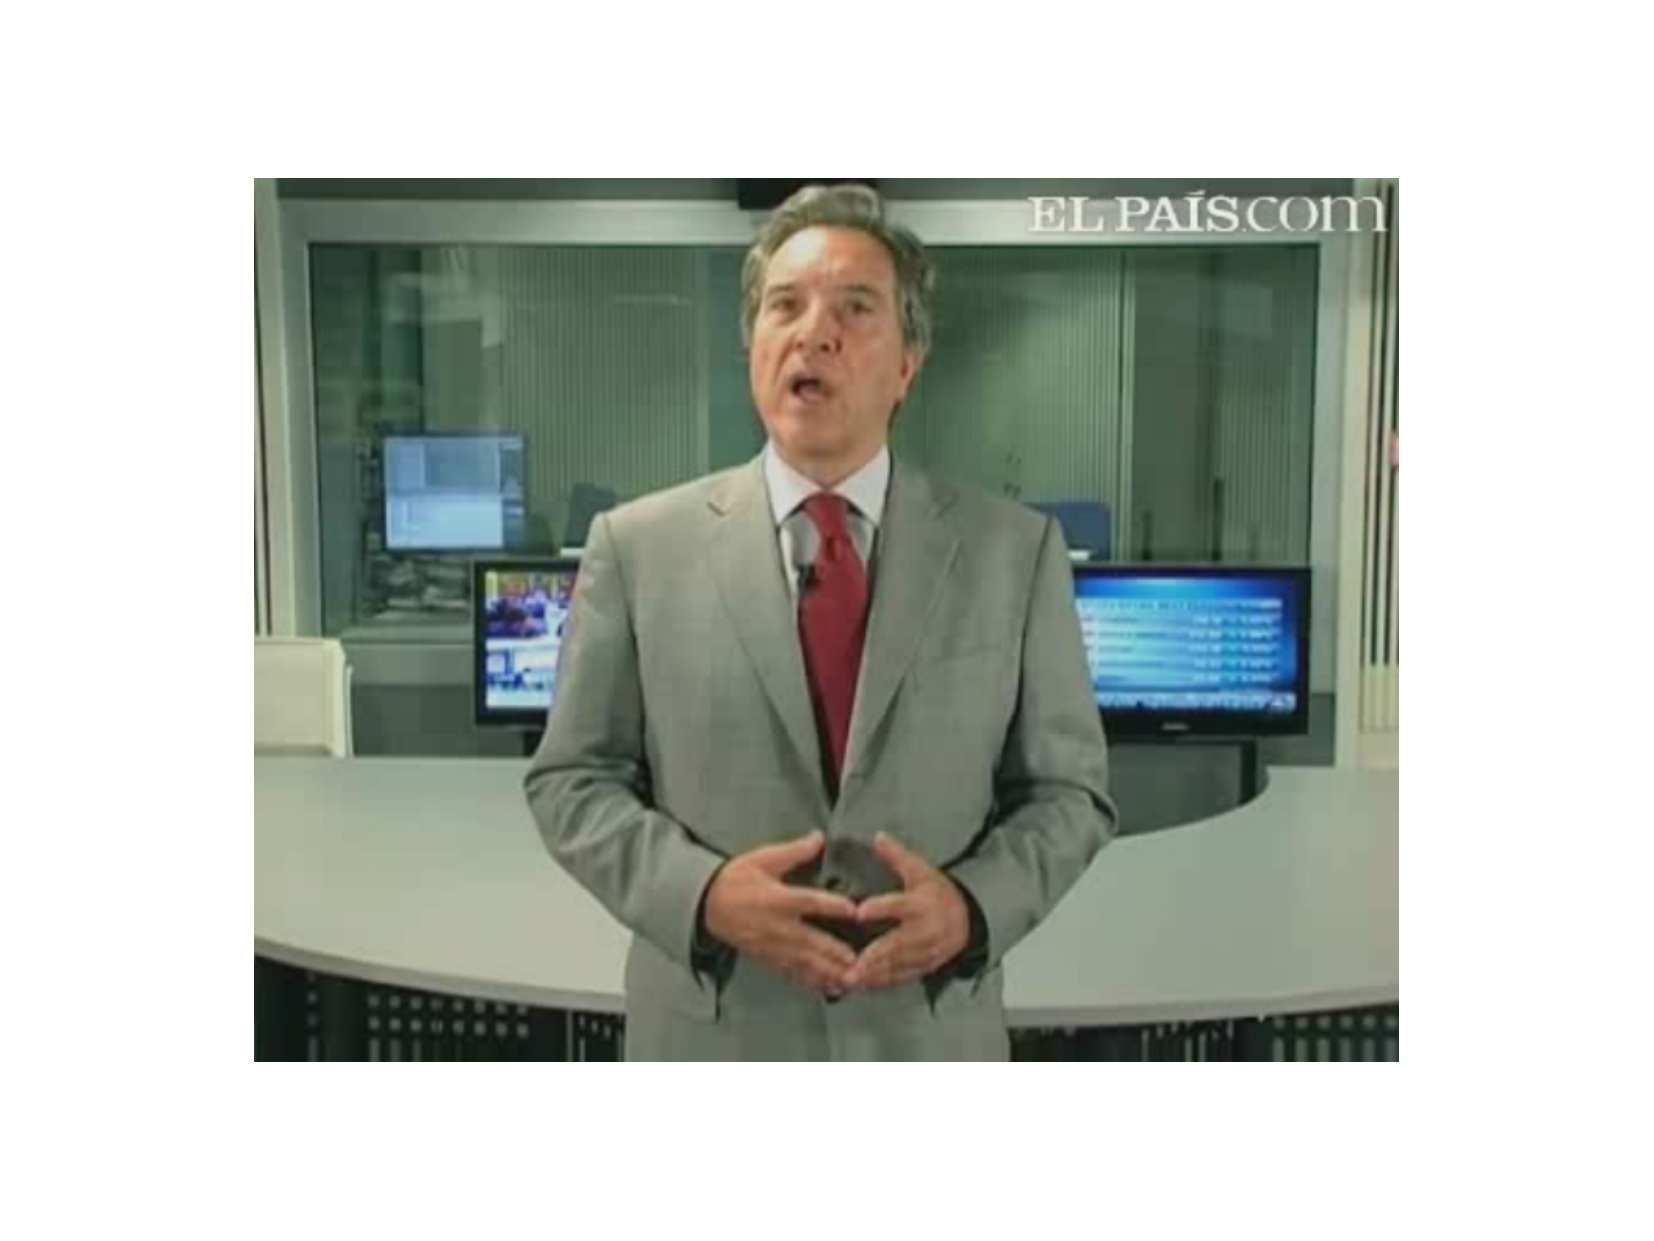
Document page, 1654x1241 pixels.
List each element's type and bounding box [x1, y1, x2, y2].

picture [254, 178, 1399, 1062]
